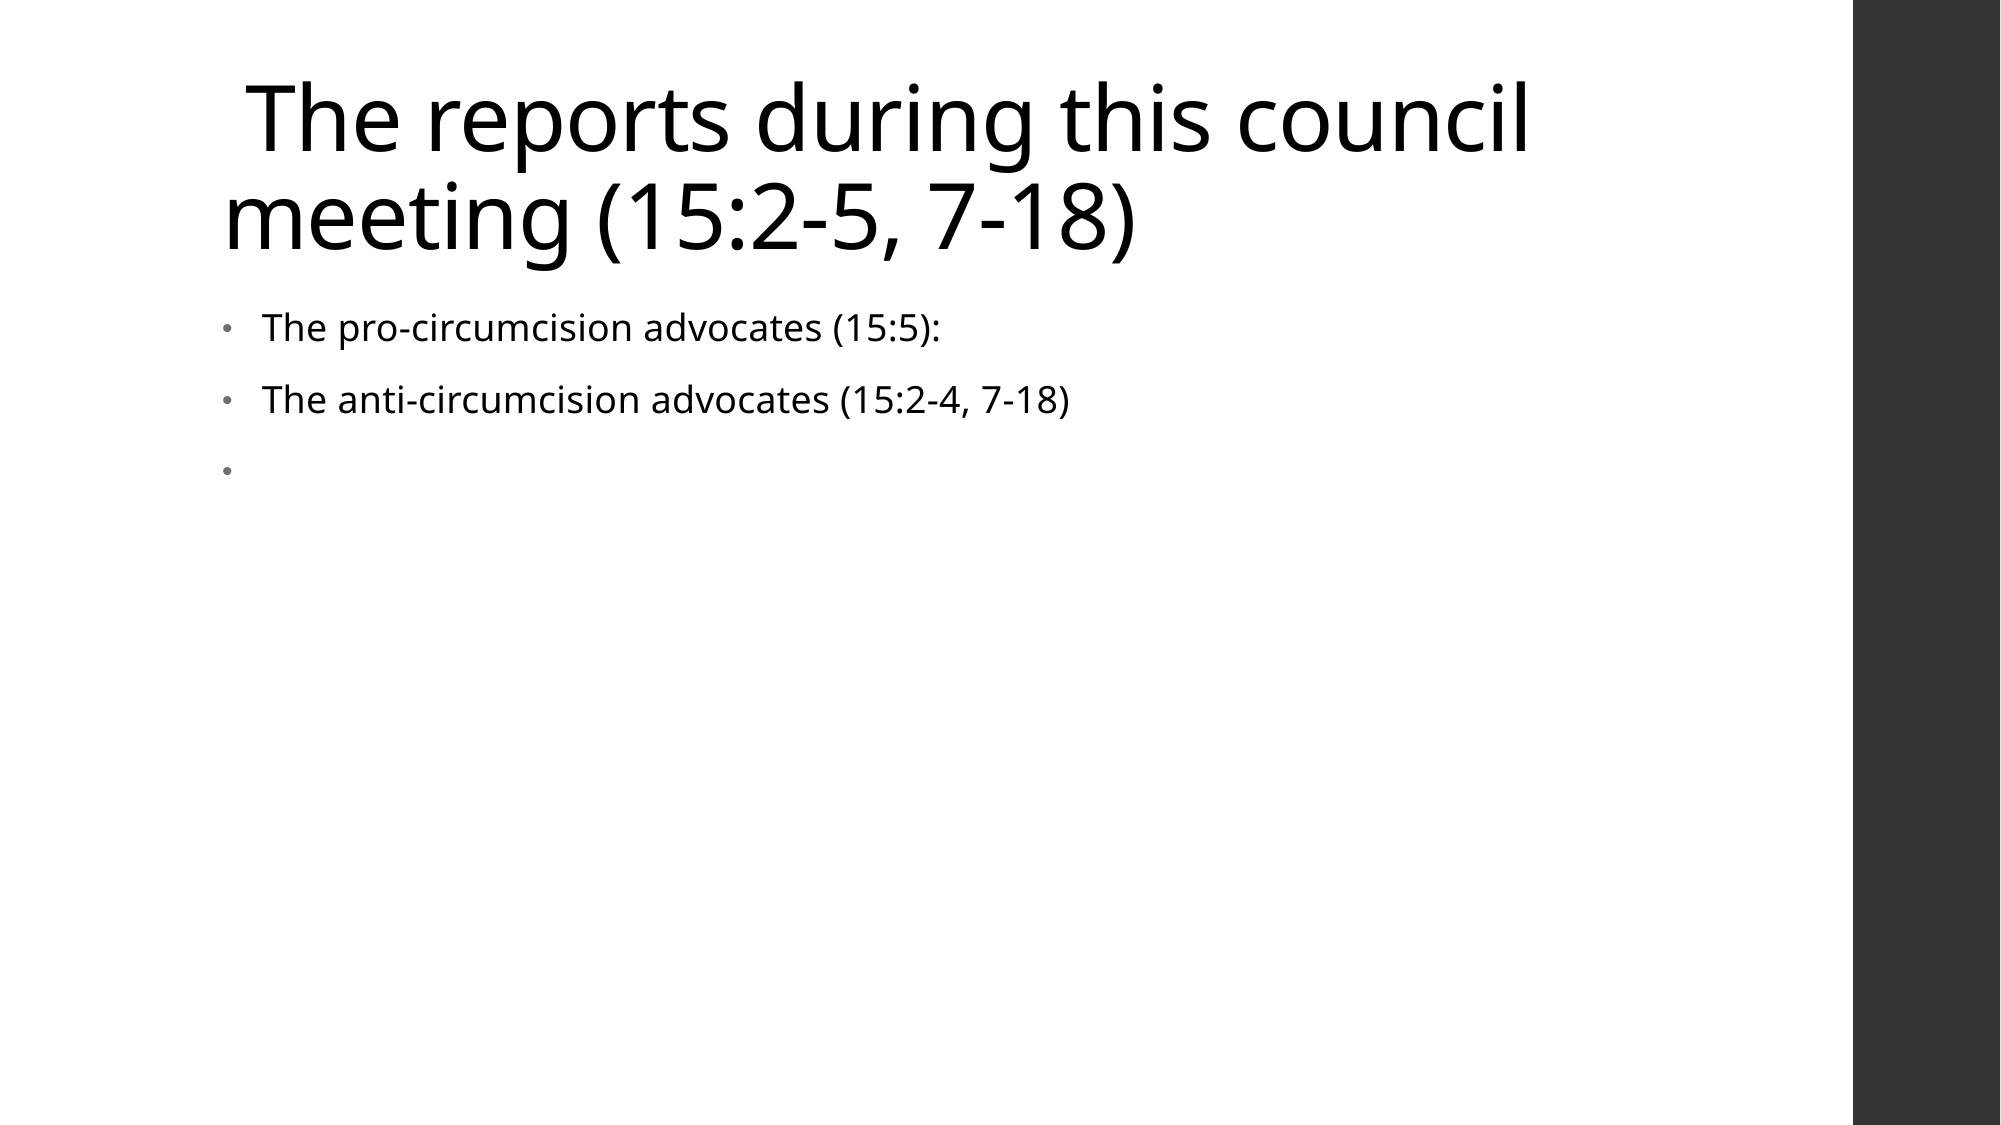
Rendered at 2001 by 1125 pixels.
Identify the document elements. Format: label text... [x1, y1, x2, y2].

title The reports during this council meeting (15:2-5, 7-18) [206, 60, 1797, 278]
list The pro-circumcision advocates (15:5): The anti-circumcision advocates (15:2-4, 7-18) [206, 299, 1617, 1014]
